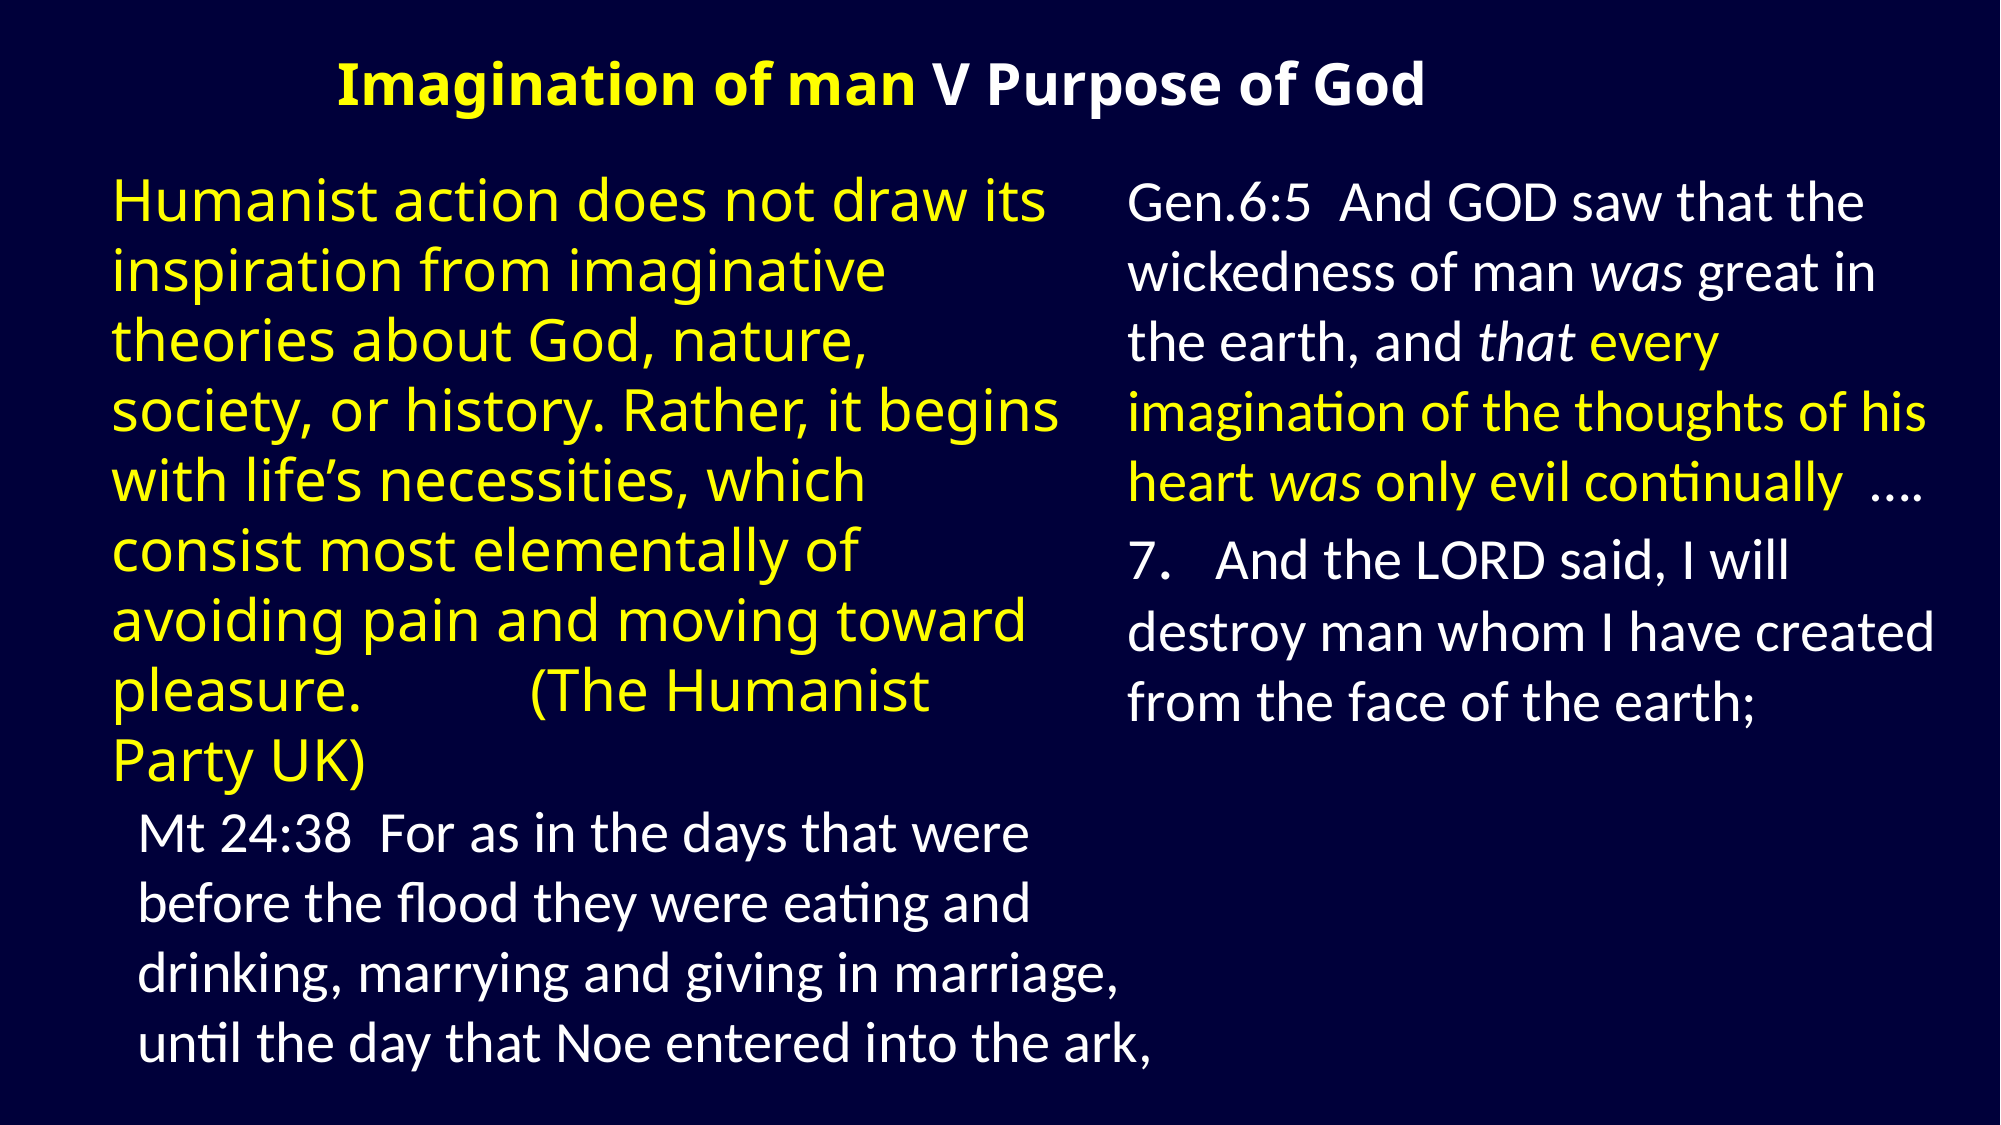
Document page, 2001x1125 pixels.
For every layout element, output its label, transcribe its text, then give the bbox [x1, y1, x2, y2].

text_box Gen.6:5 And GOD saw that the wickedness of man was great in the earth, and that every imagination of the thoughts of his heart was only evil continually …. 7. And the LORD said, I will destroy man whom I have created from the face of the earth; [1112, 155, 1957, 747]
text_box Imagination of man V Purpose of God [322, 40, 1625, 126]
text_box Humanist action does not draw its inspiration from imaginative theories about God, nature, society, or history. Rather, it begins with life’s necessities, which consist most elementally of avoiding pain and moving toward pleasure. (The Humanist Party UK) [96, 155, 1082, 737]
text_box Mt 24:38 For as in the days that were before the flood they were eating and drinking, marrying and giving in marriage, until the day that Noe entered into the ark, [122, 787, 1182, 1085]
